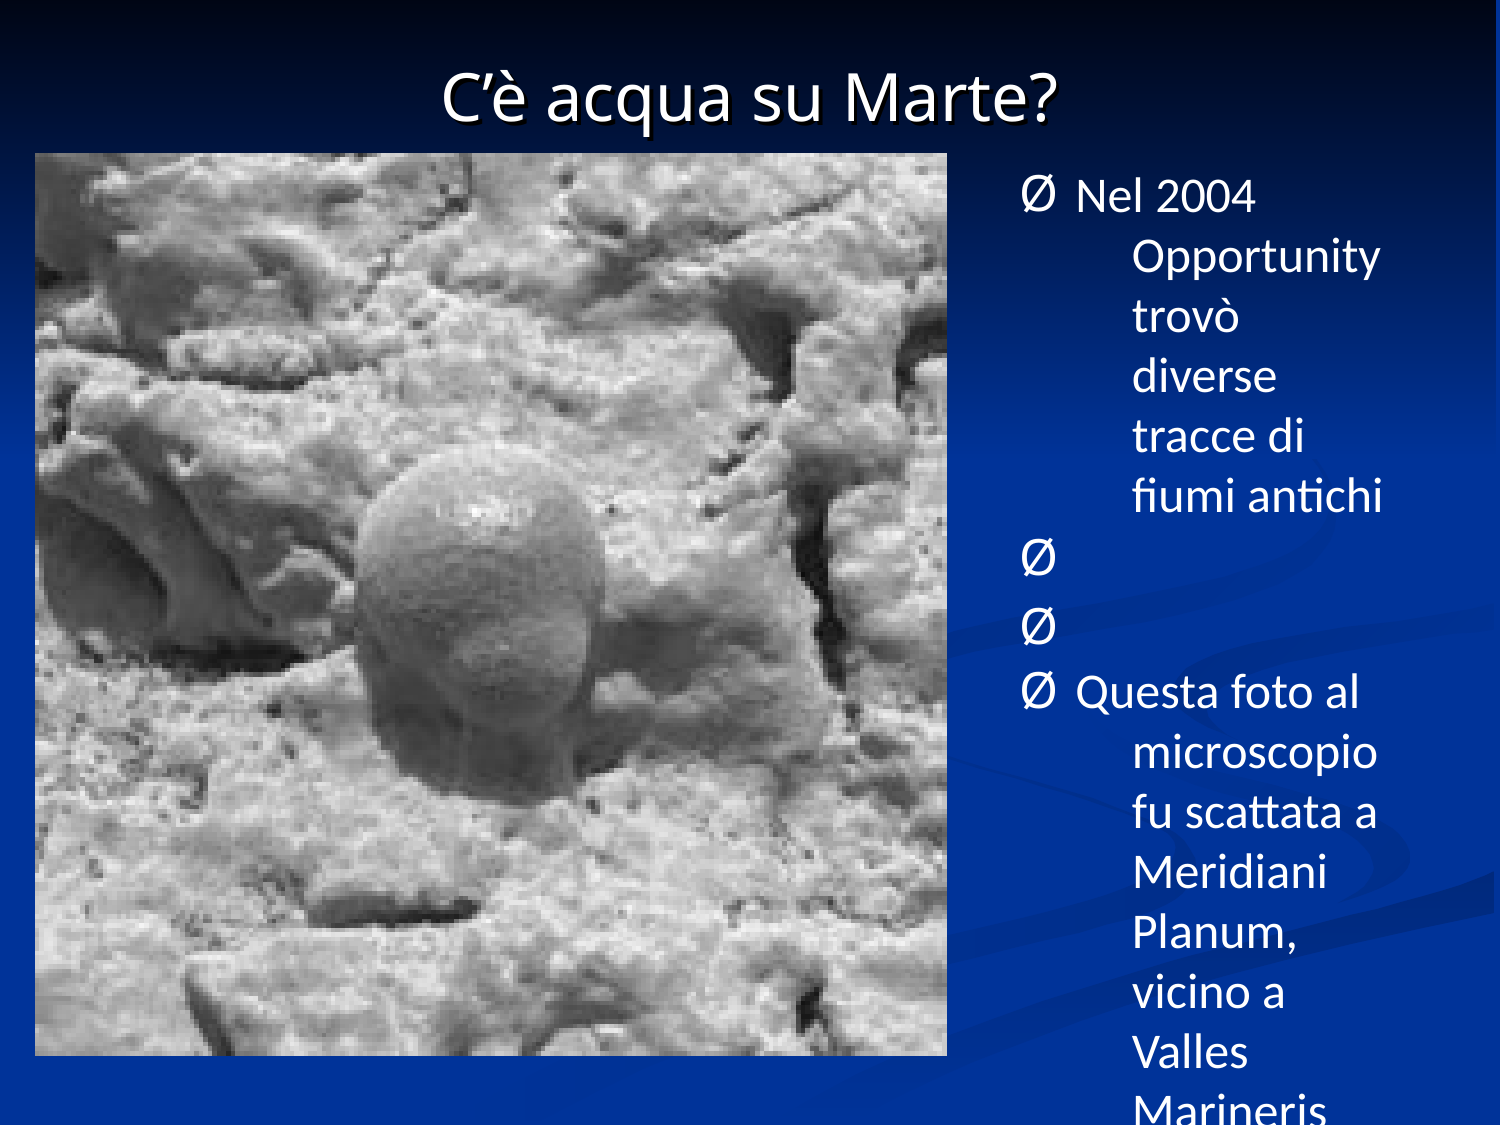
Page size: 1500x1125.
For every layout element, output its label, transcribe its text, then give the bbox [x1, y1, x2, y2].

text_box Nel 2004 Opportunity trovò diverse tracce di fiumi antichi Questa foto al microscopio fu scattata a Meridiani Planum, vicino a Valles Marineris [1004, 154, 1407, 1019]
picture [35, 154, 947, 1056]
text_box C’è acqua su Marte? [35, 47, 1465, 154]
